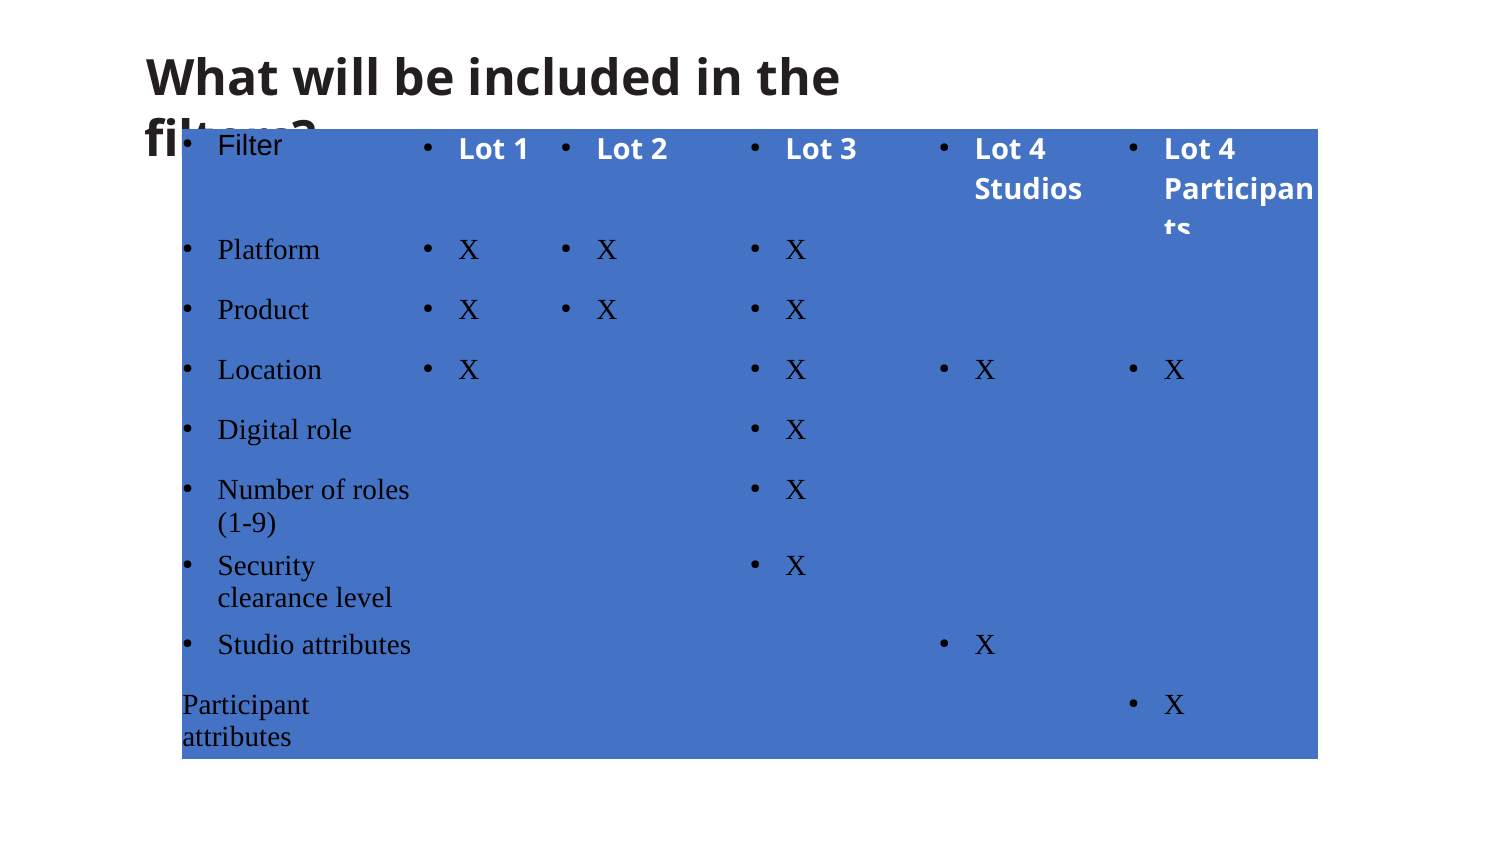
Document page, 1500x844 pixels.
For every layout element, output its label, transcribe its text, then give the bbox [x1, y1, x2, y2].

table_cell [1128, 474, 1318, 549]
table_cell X [939, 628, 1128, 689]
table_cell [561, 474, 750, 549]
table_cell X [561, 234, 750, 294]
table_cell [561, 414, 750, 474]
table_cell [750, 628, 939, 689]
table_cell X [423, 234, 561, 294]
table_cell [423, 549, 561, 628]
table_cell Digital role [182, 414, 423, 474]
table_cell [939, 234, 1128, 294]
table_cell [561, 628, 750, 689]
table_cell [1128, 414, 1318, 474]
table_cell [750, 689, 939, 759]
table_cell [1128, 294, 1318, 354]
table_cell [939, 294, 1128, 354]
table_cell X [750, 474, 939, 549]
table_cell Product [182, 294, 423, 354]
table_cell Platform [182, 234, 423, 294]
table_cell Studio attributes [182, 628, 423, 689]
table_cell Participant attributes [182, 689, 423, 759]
table_cell X [750, 234, 939, 294]
table_cell Security clearance level [182, 549, 423, 628]
table_cell X [750, 354, 939, 414]
table_cell [423, 414, 561, 474]
title What will be included in the filters? [144, 44, 1065, 103]
table_cell [939, 414, 1128, 474]
table_cell [1128, 234, 1318, 294]
table_cell X [561, 294, 750, 354]
table_cell [423, 689, 561, 759]
table_cell Location [182, 354, 423, 414]
table_cell [561, 549, 750, 628]
table_cell [1128, 549, 1318, 628]
table_cell X [1128, 689, 1318, 759]
table_cell [423, 628, 561, 689]
table_cell [1128, 628, 1318, 689]
table_cell X [750, 414, 939, 474]
table_header Lot 3 [750, 129, 939, 234]
table_cell [561, 689, 750, 759]
table_header Filter [182, 129, 423, 234]
table_header Lot 4 Participants [1128, 129, 1318, 234]
table_cell X [939, 354, 1128, 414]
table_cell X [750, 549, 939, 628]
table_cell X [1128, 354, 1318, 414]
table_cell [939, 549, 1128, 628]
table_cell X [423, 354, 561, 414]
table_cell X [750, 294, 939, 354]
table_cell [939, 474, 1128, 549]
table_cell [561, 354, 750, 414]
table_cell Number of roles (1-9) [182, 474, 423, 549]
table_cell [423, 474, 561, 549]
table_header Lot 4 Studios [939, 129, 1128, 234]
table_cell [939, 689, 1128, 759]
table_cell X [423, 294, 561, 354]
table_header Lot 1 [423, 129, 561, 234]
table_header Lot 2 [561, 129, 750, 234]
